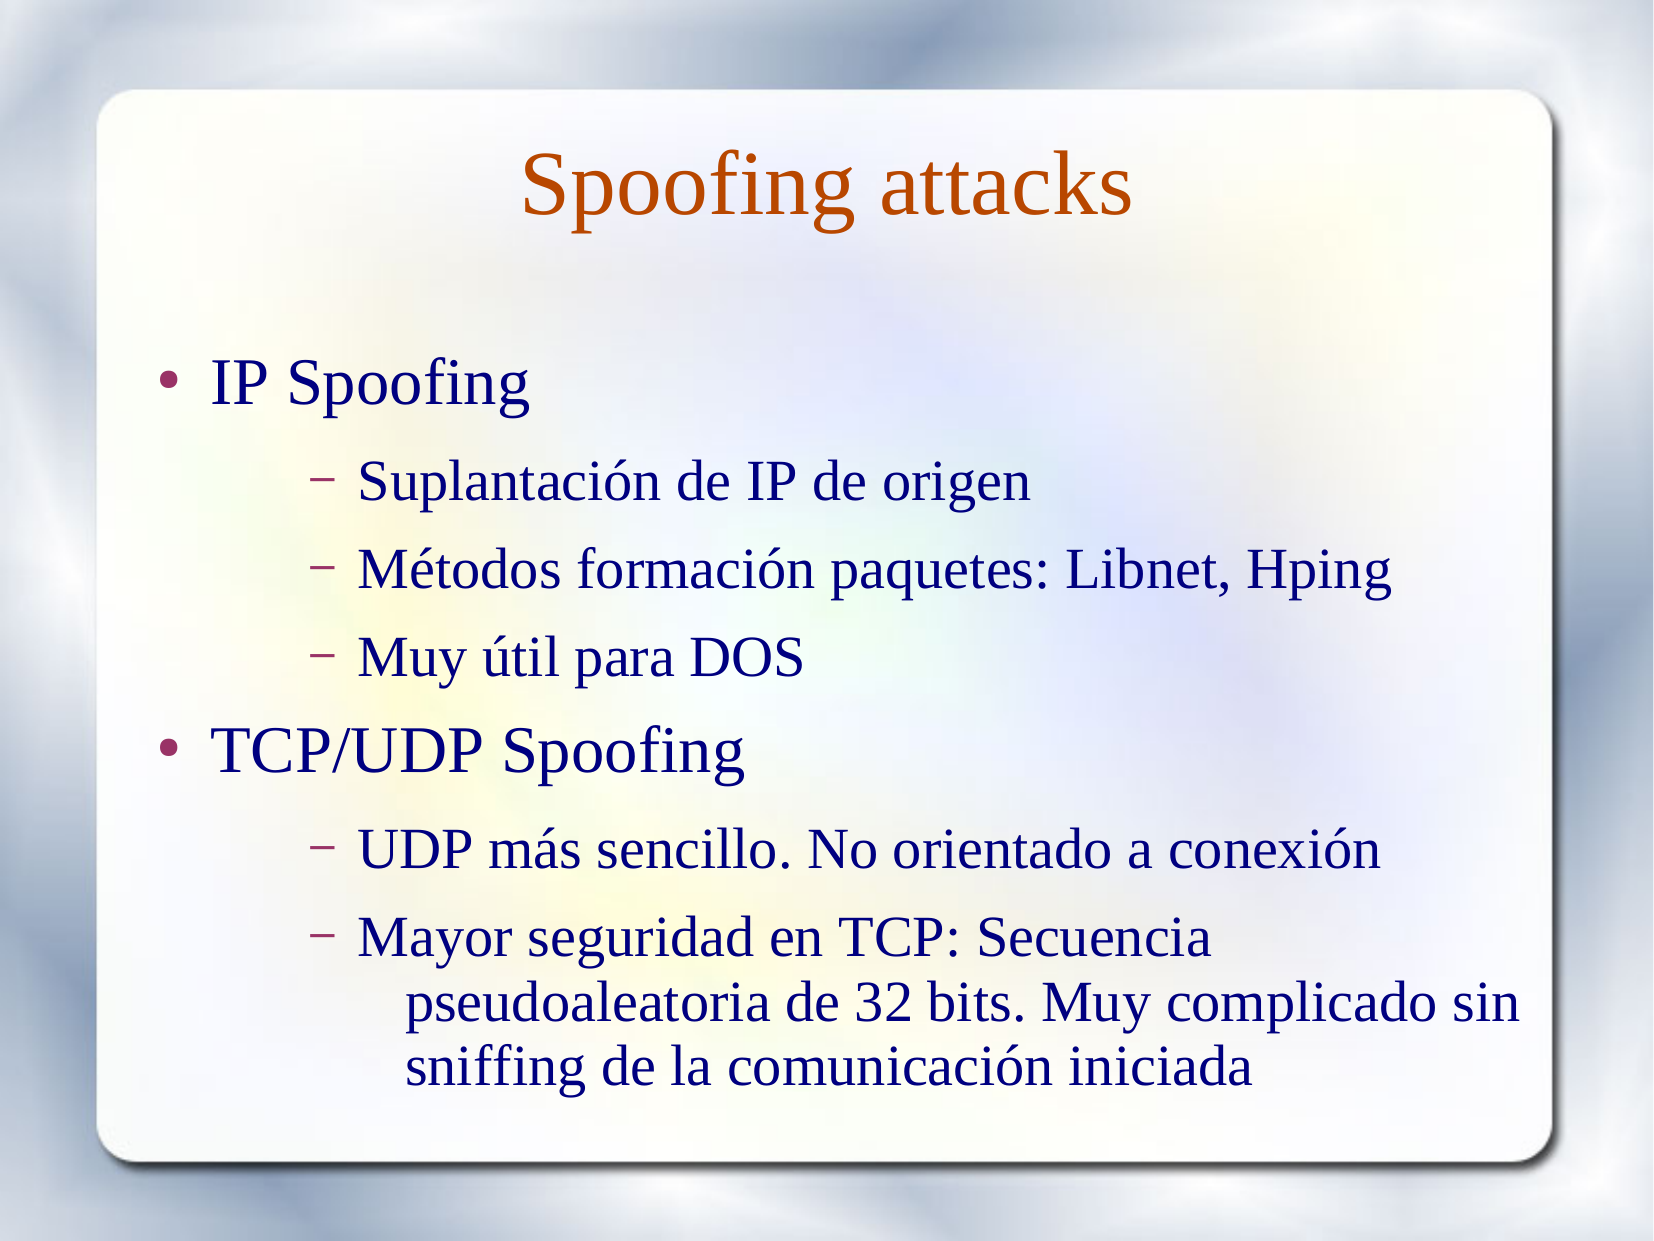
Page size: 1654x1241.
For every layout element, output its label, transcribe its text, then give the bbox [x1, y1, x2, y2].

title Spoofing attacks [121, 132, 1534, 235]
list IP Spoofing Suplantación de IP de origen Métodos formación paquetes: Libnet, Hping Muy útil para DOS TCP/UDP Spoofing UDP más sencillo. No orientado a conexión Mayor seguridad en TCP: Secuencia pseudoaleatoria de 32 bits. Muy complicado sin sniffing de la comunicación iniciada [121, 344, 1534, 1213]
picture [0, 0, 1654, 1241]
